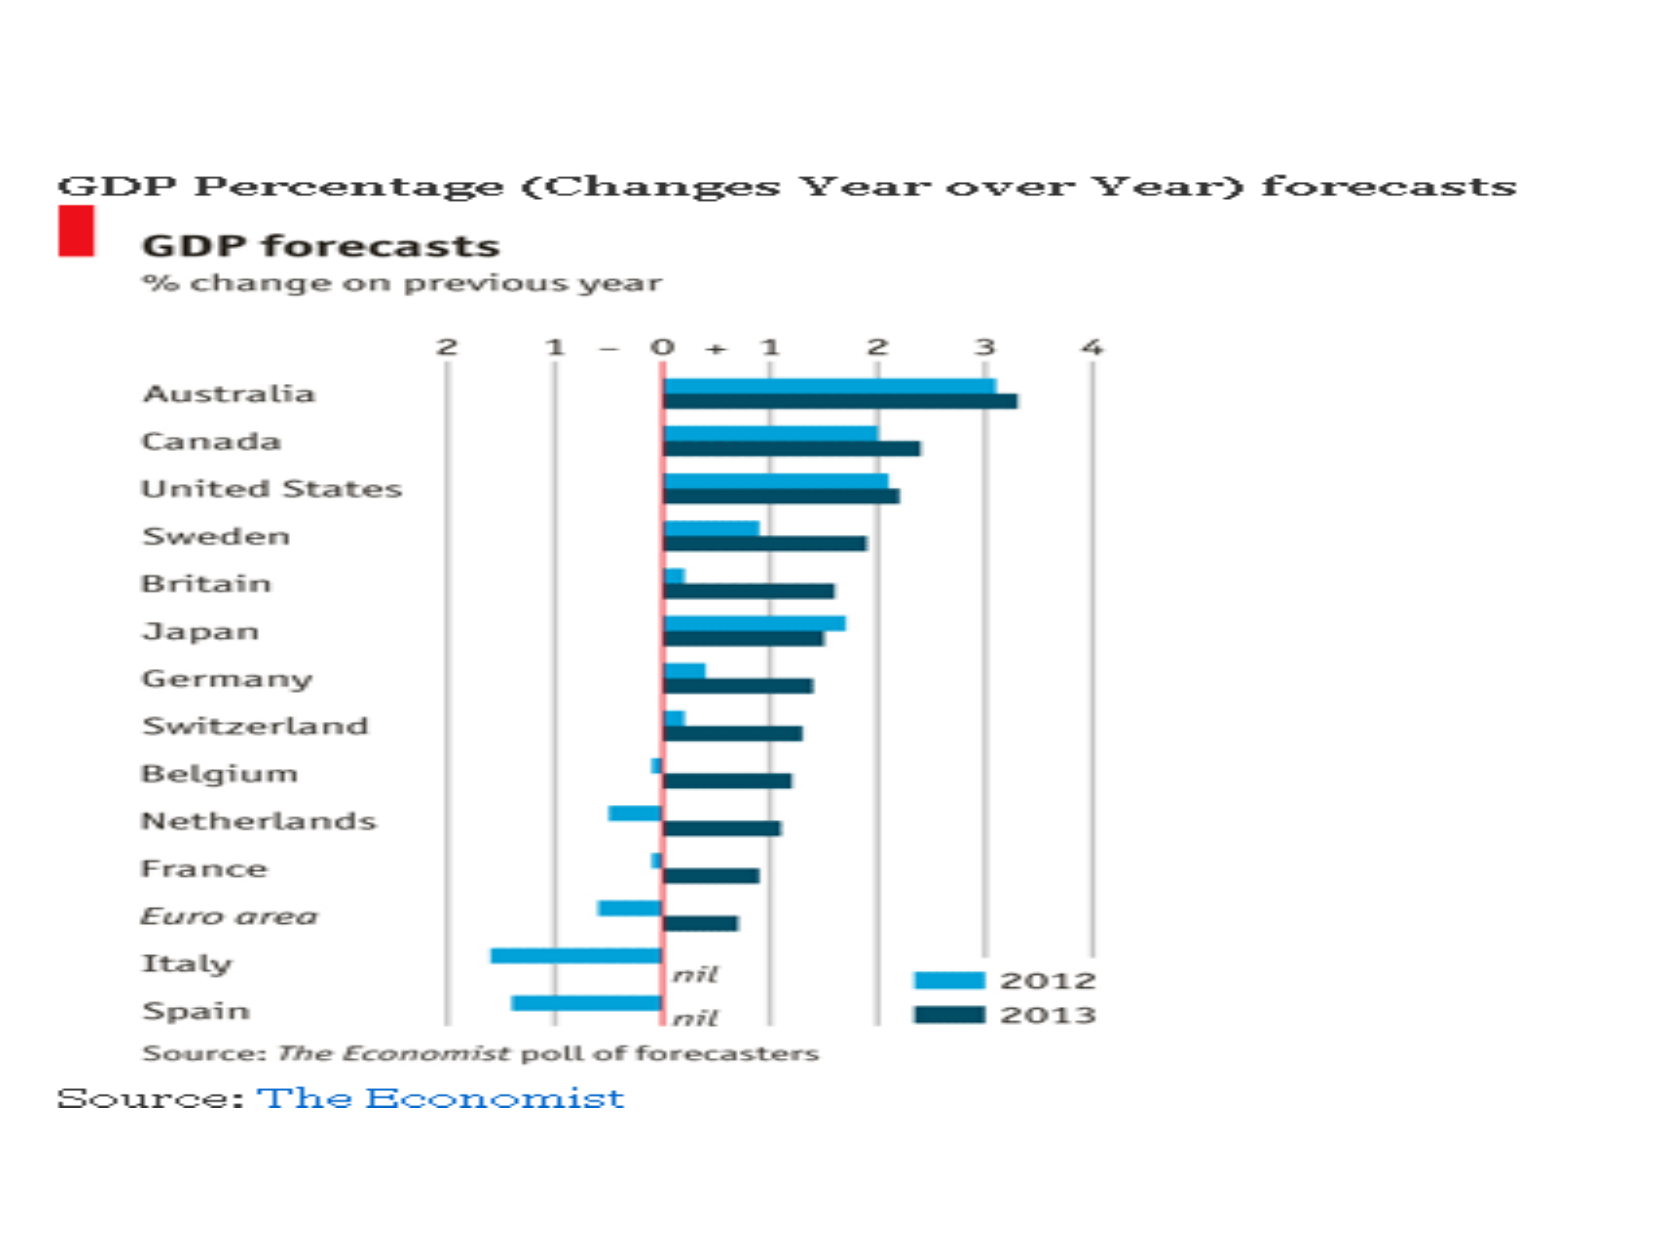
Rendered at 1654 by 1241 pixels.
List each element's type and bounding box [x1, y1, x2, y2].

picture [29, 147, 1595, 1108]
